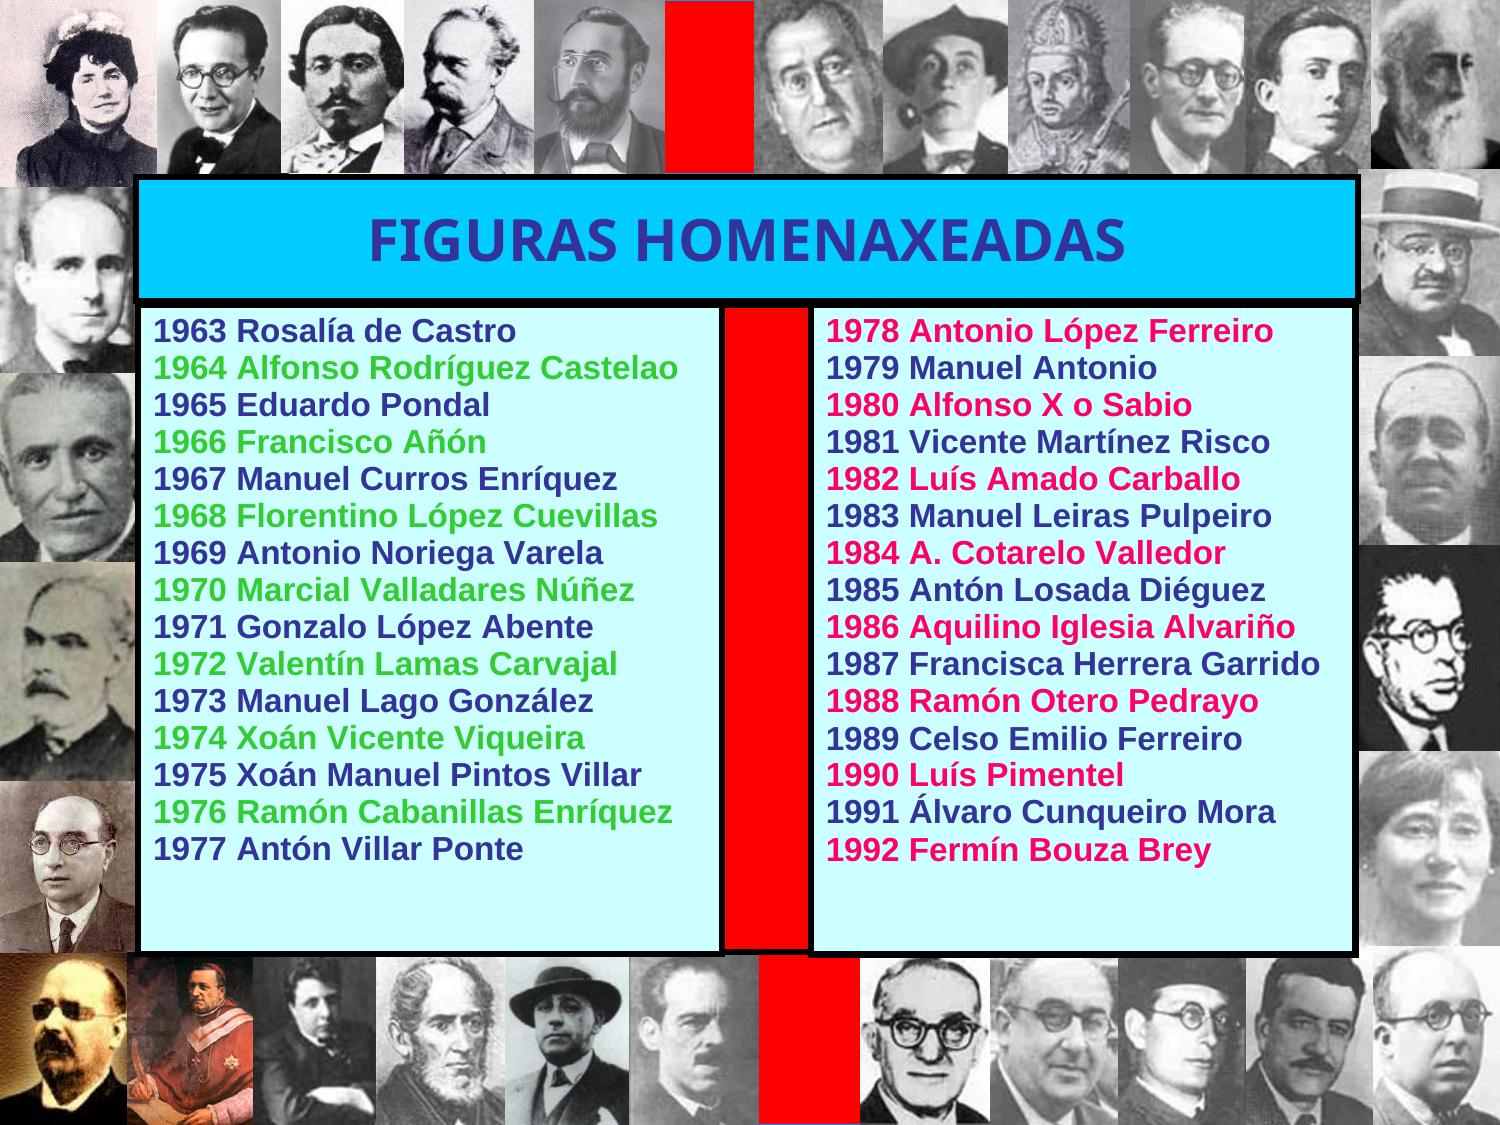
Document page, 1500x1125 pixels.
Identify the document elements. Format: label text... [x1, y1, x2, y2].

picture [754, 0, 1500, 1125]
text_box 1978 Antonio López Ferreiro 1979 Manuel Antonio 1980 Alfonso X o Sabio 1981 Vicente Martínez Risco 1982 Luís Amado Carballo 1983 Manuel Leiras Pulpeiro 1984 A. Cotarelo Valledor 1985 Antón Losada Diéguez 1986 Aquilino Iglesia Alvariño 1987 Francisca Herrera Garrido 1988 Ramón Otero Pedrayo 1989 Celso Emilio Ferreiro 1990 Luís Pimentel 1991 Álvaro Cunqueiro Mora 1992 Fermín Bouza Brey [811, 304, 1356, 955]
text_box 1963 Rosalía de Castro 1964 Alfonso Rodríguez Castelao 1965 Eduardo Pondal 1966 Francisco Añón 1967 Manuel Curros Enríquez 1968 Florentino López Cuevillas 1969 Antonio Noriega Varela 1970 Marcial Valladares Núñez 1971 Gonzalo López Abente 1972 Valentín Lamas Carvajal 1973 Manuel Lago González 1974 Xoán Vicente Viqueira 1975 Xoán Manuel Pintos Villar 1976 Ramón Cabanillas Enríquez 1977 Antón Villar Ponte [138, 304, 723, 955]
picture [0, 0, 759, 1125]
text_box [665, 0, 754, 174]
text_box [723, 304, 860, 1125]
text_box FIGURAS HOMENAXEADAS [135, 177, 1359, 302]
picture [723, 493, 729, 560]
